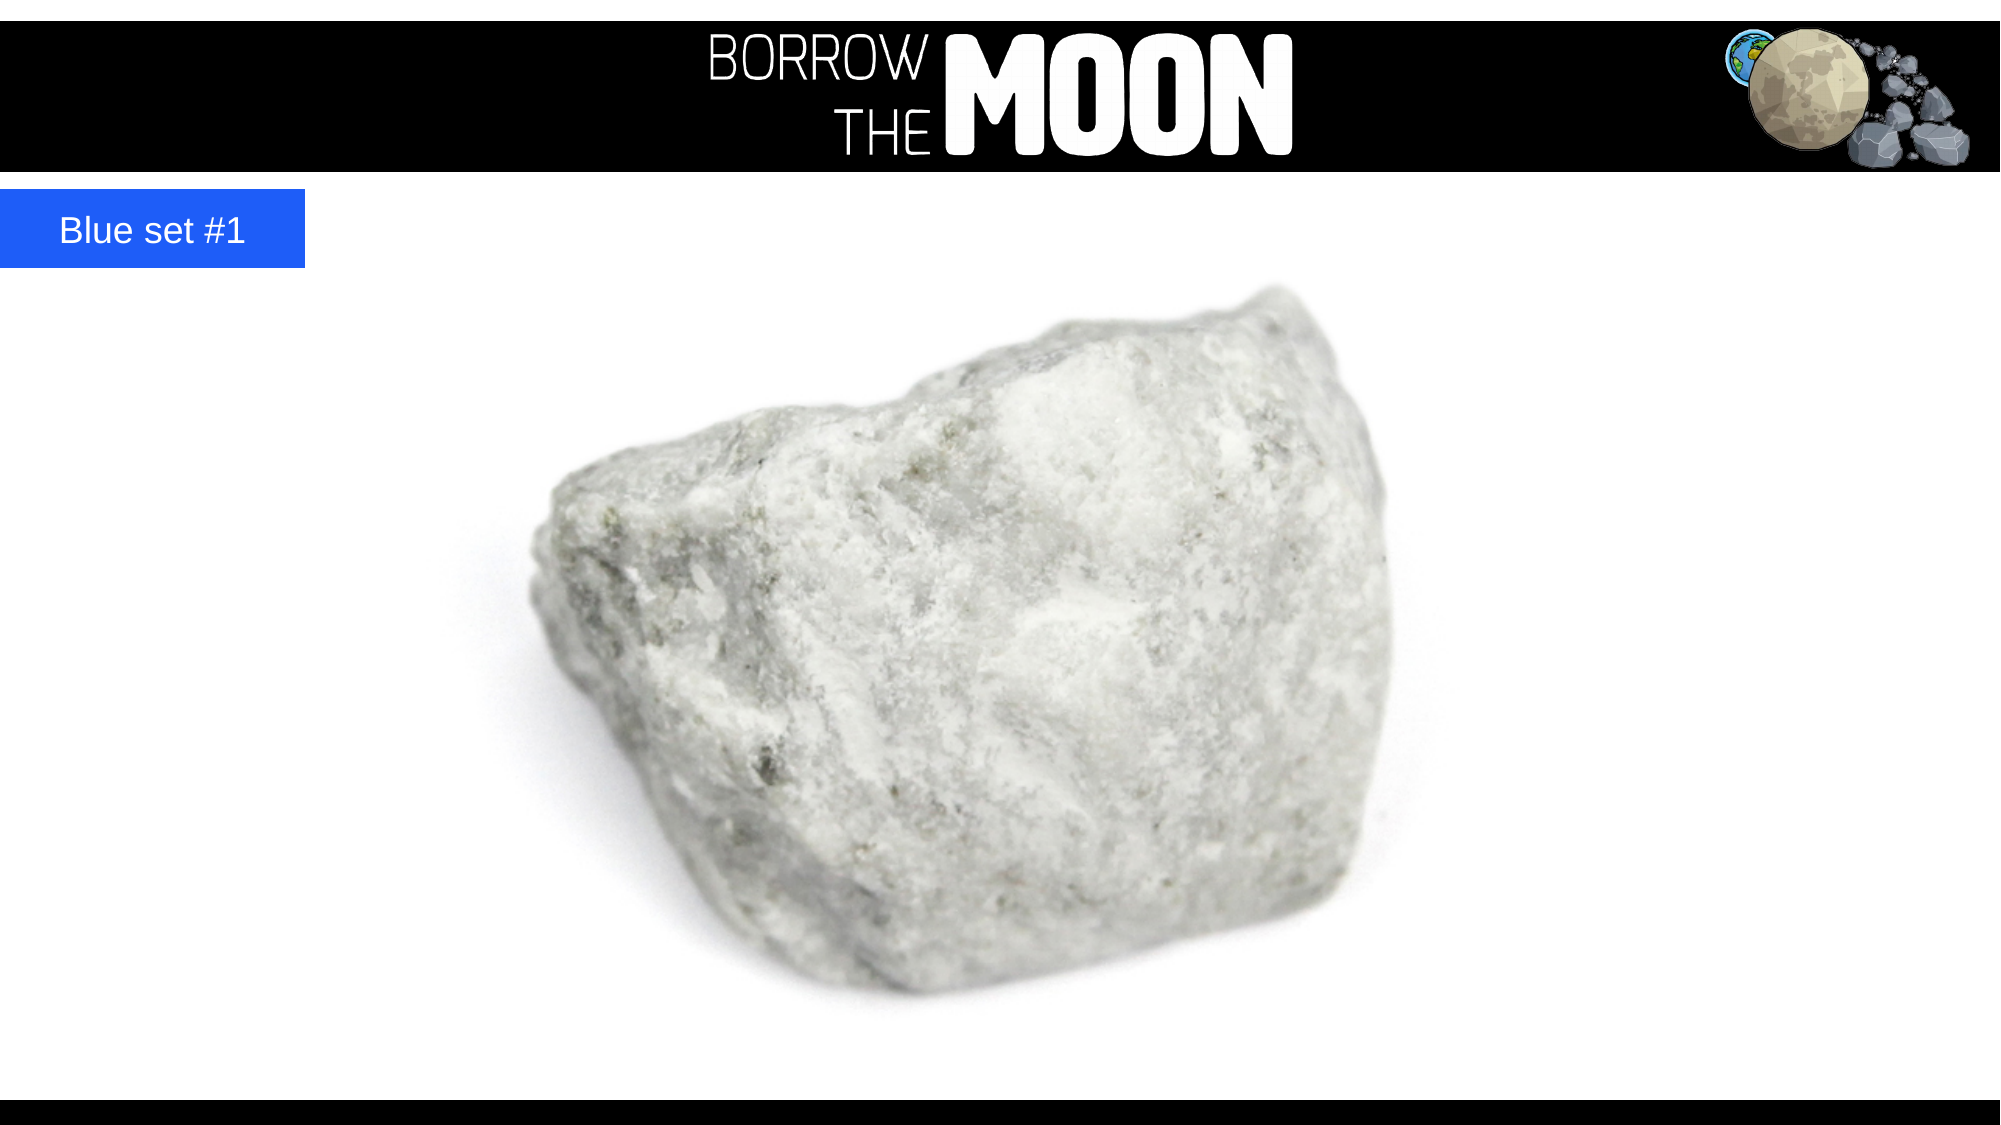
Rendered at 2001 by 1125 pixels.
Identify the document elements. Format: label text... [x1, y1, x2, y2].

picture [340, 196, 1660, 1075]
text_box Blue set #1 [0, 189, 305, 268]
